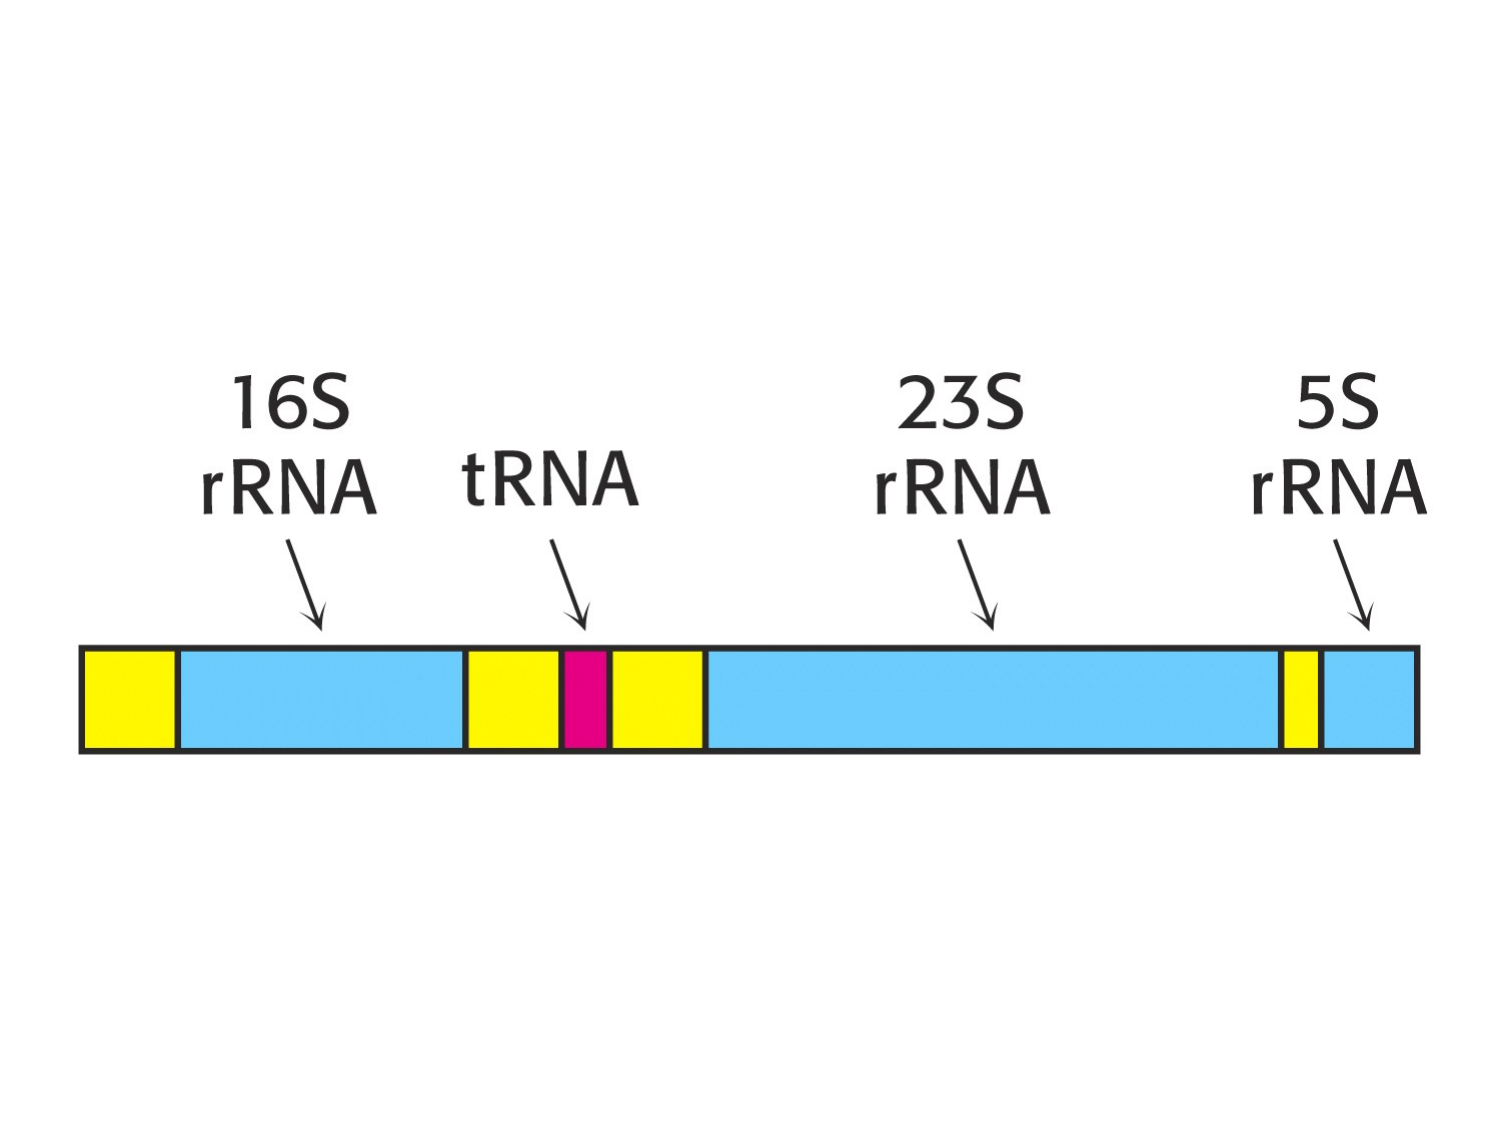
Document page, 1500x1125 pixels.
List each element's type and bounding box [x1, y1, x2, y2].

picture [49, 338, 1450, 787]
